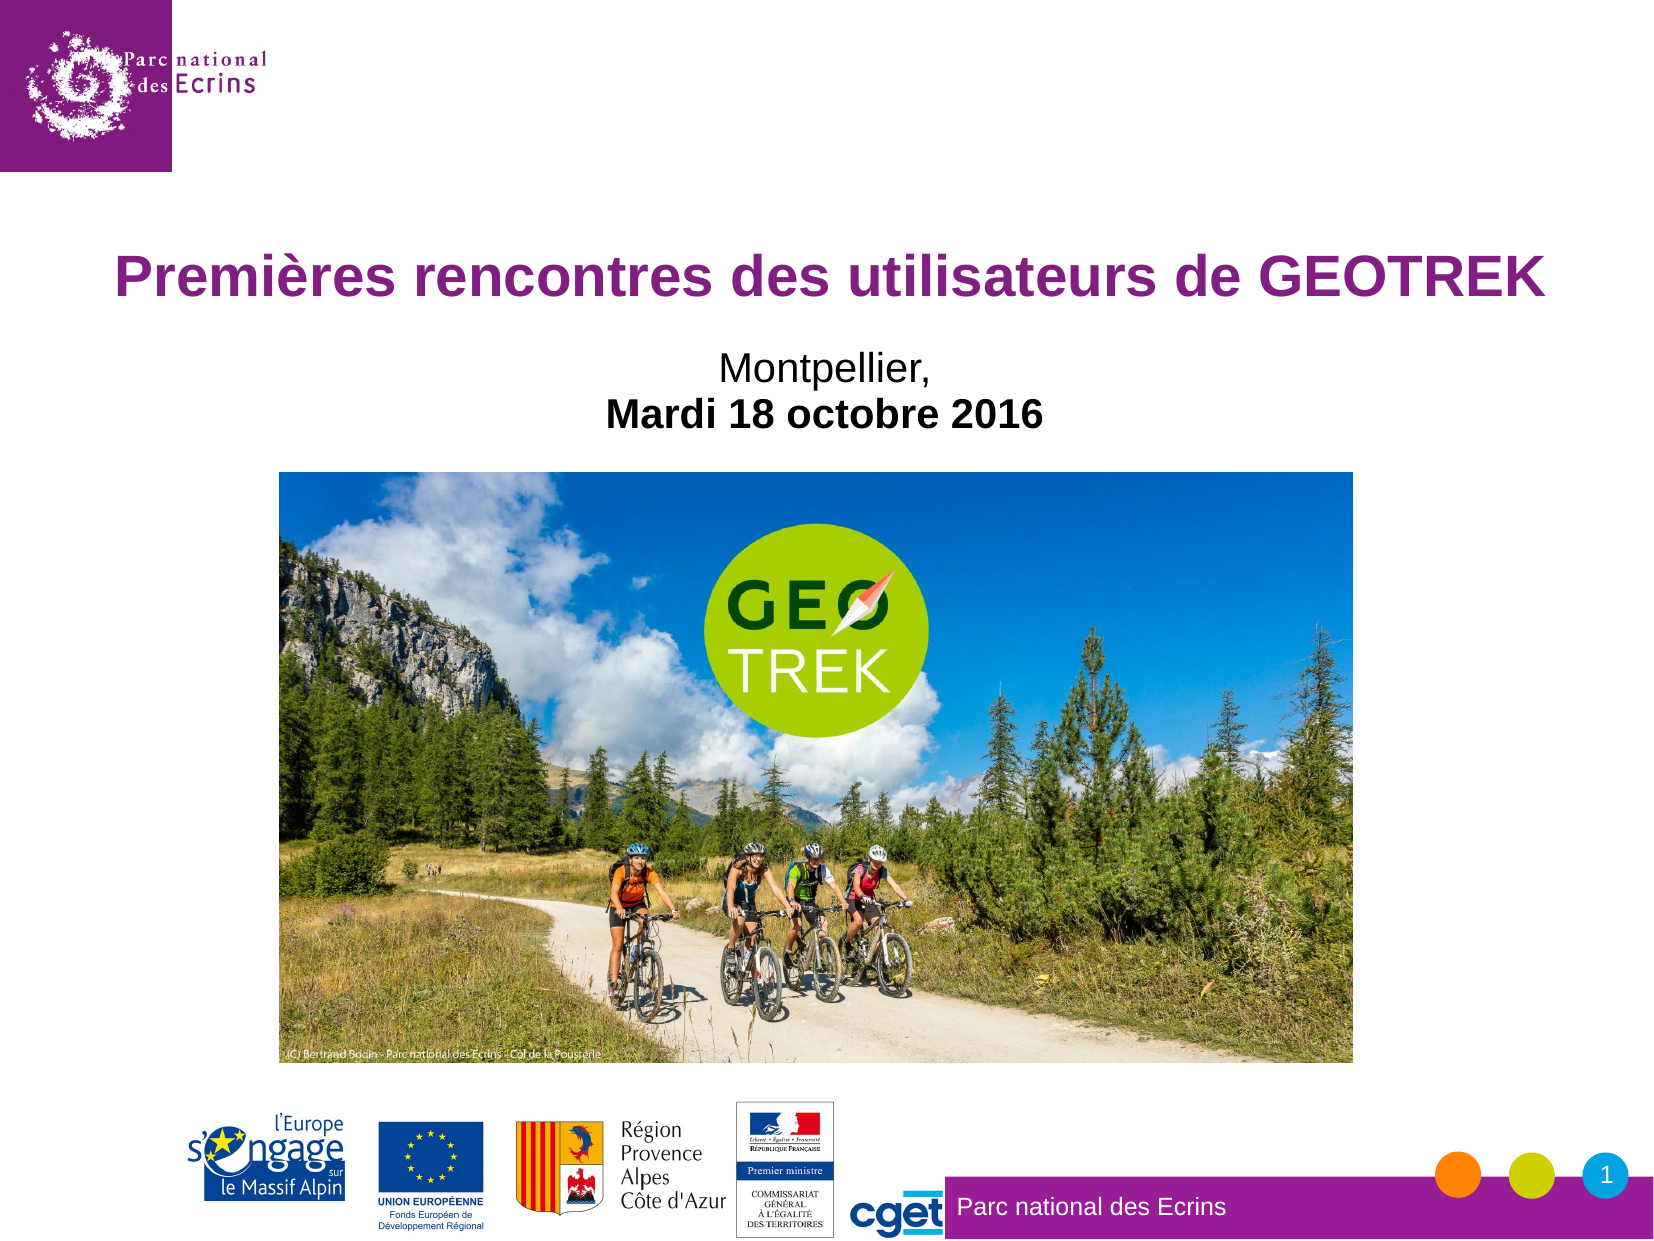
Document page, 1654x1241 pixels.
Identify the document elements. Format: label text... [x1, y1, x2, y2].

picture [0, 0, 266, 172]
list Montpellier, Mardi 18 octobre 2016 [80, 344, 1569, 522]
picture [177, 1100, 945, 1241]
picture [279, 472, 1353, 1063]
title Premières rencontres des utilisateurs de GEOTREK [76, 143, 1565, 378]
